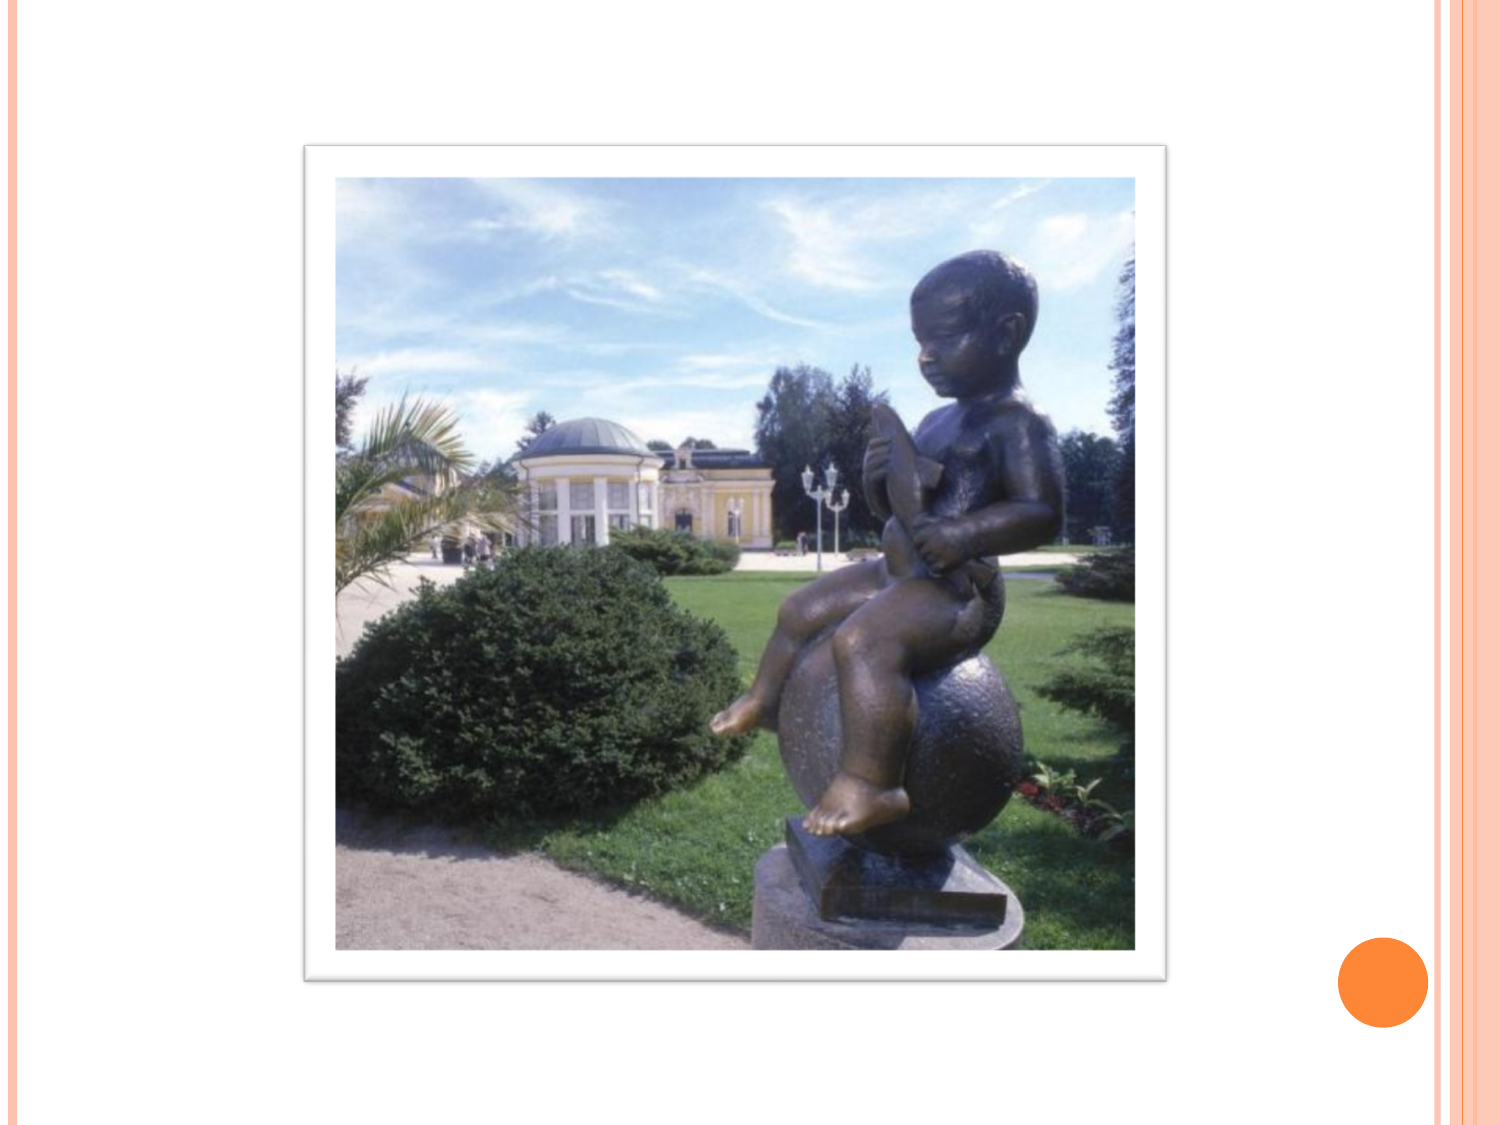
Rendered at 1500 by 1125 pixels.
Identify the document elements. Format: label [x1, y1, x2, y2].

picture [294, 136, 1177, 992]
